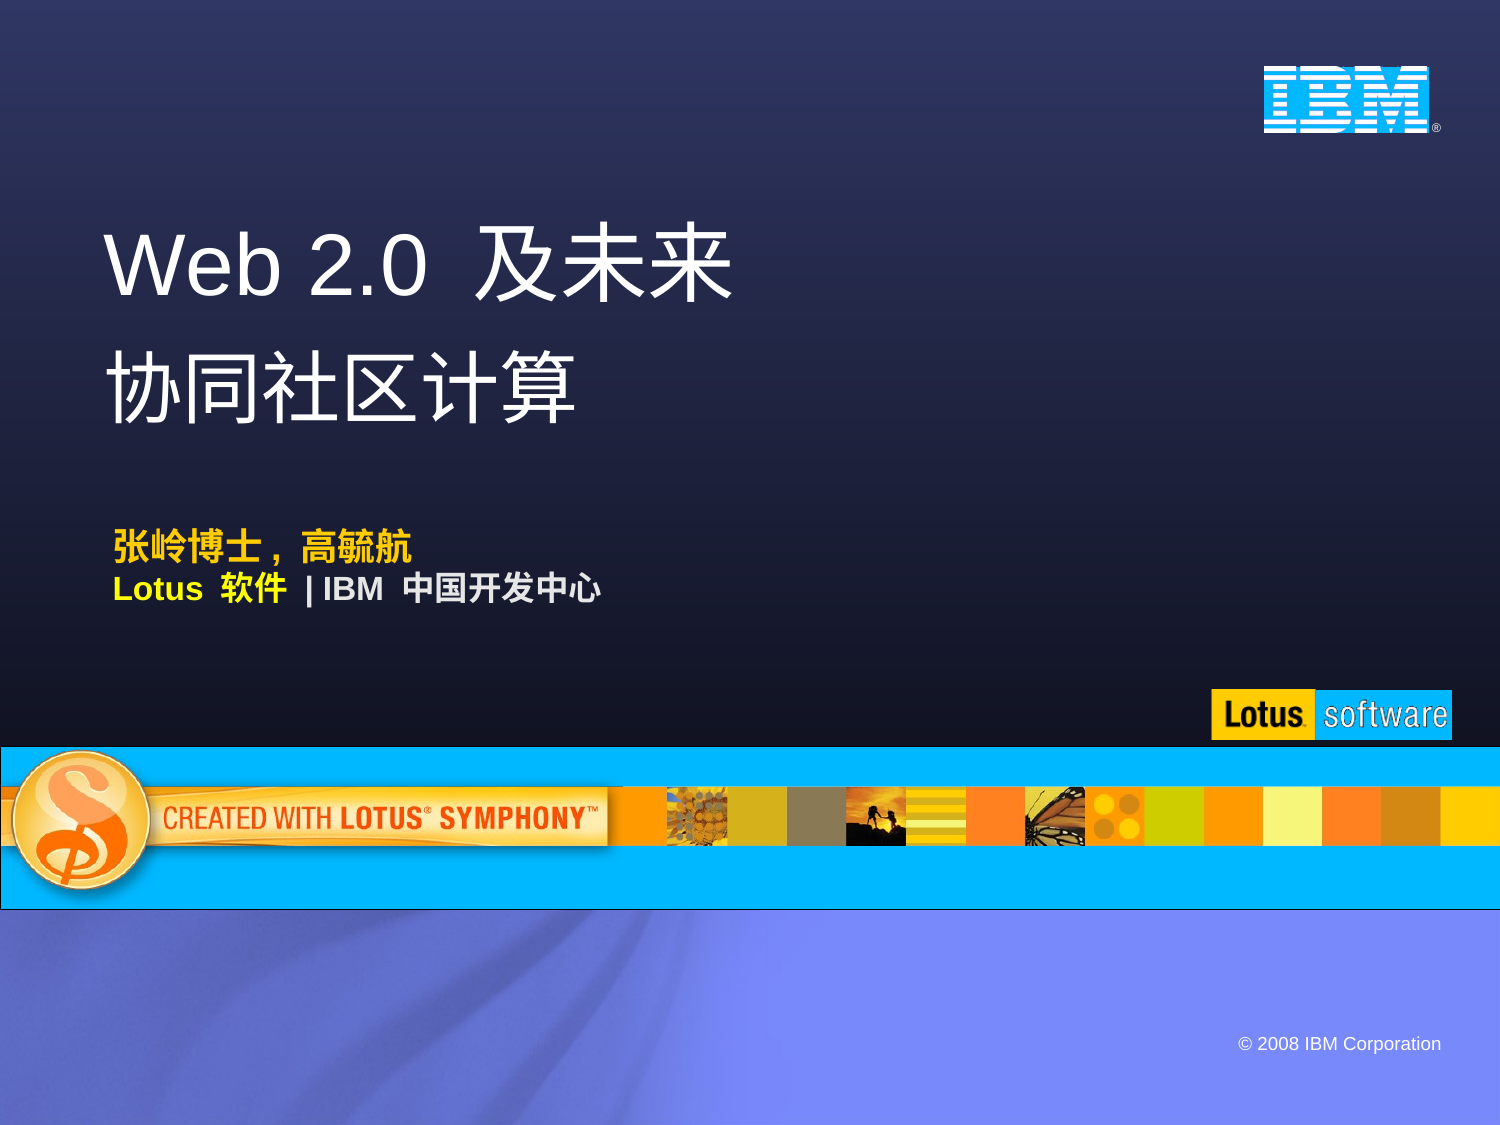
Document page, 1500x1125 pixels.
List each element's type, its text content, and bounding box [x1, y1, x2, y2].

picture [1364, 102, 1377, 106]
picture [1273, 84, 1287, 89]
picture [1264, 76, 1296, 80]
picture [1405, 111, 1418, 115]
picture [1337, 111, 1351, 115]
picture [1309, 102, 1347, 106]
picture [1274, 111, 1287, 115]
picture [1355, 76, 1384, 80]
picture [1264, 66, 1296, 71]
picture [1310, 84, 1322, 89]
picture [1264, 129, 1296, 133]
picture [1301, 129, 1343, 133]
picture [1400, 66, 1427, 71]
picture [1274, 93, 1287, 97]
picture [1381, 102, 1401, 106]
picture [1310, 93, 1347, 97]
picture [1355, 66, 1381, 71]
picture [1301, 120, 1350, 124]
picture [1, 750, 1500, 889]
picture [1405, 120, 1427, 124]
picture [1384, 111, 1398, 115]
picture [1355, 129, 1377, 133]
picture [1405, 129, 1427, 133]
picture [1301, 75, 1350, 80]
text_box Web 2.0 及未来 协同社区计算 [103, 211, 1405, 487]
picture [1364, 93, 1418, 98]
text_box 张岭博士, 高毓航 Lotus 软件 | IBM 中国开发中心 [97, 520, 1399, 783]
picture [1310, 111, 1323, 115]
picture [1398, 75, 1427, 80]
picture [1364, 111, 1377, 115]
picture [1434, 707, 1446, 726]
picture [1364, 84, 1387, 89]
picture [1355, 120, 1377, 124]
picture [1337, 84, 1351, 89]
picture [1424, 707, 1431, 726]
picture [1405, 707, 1419, 726]
picture [1274, 102, 1287, 106]
picture [1301, 66, 1344, 71]
picture [1405, 102, 1418, 106]
picture [0, 910, 1500, 1125]
picture [1264, 120, 1296, 124]
picture [1395, 84, 1418, 89]
